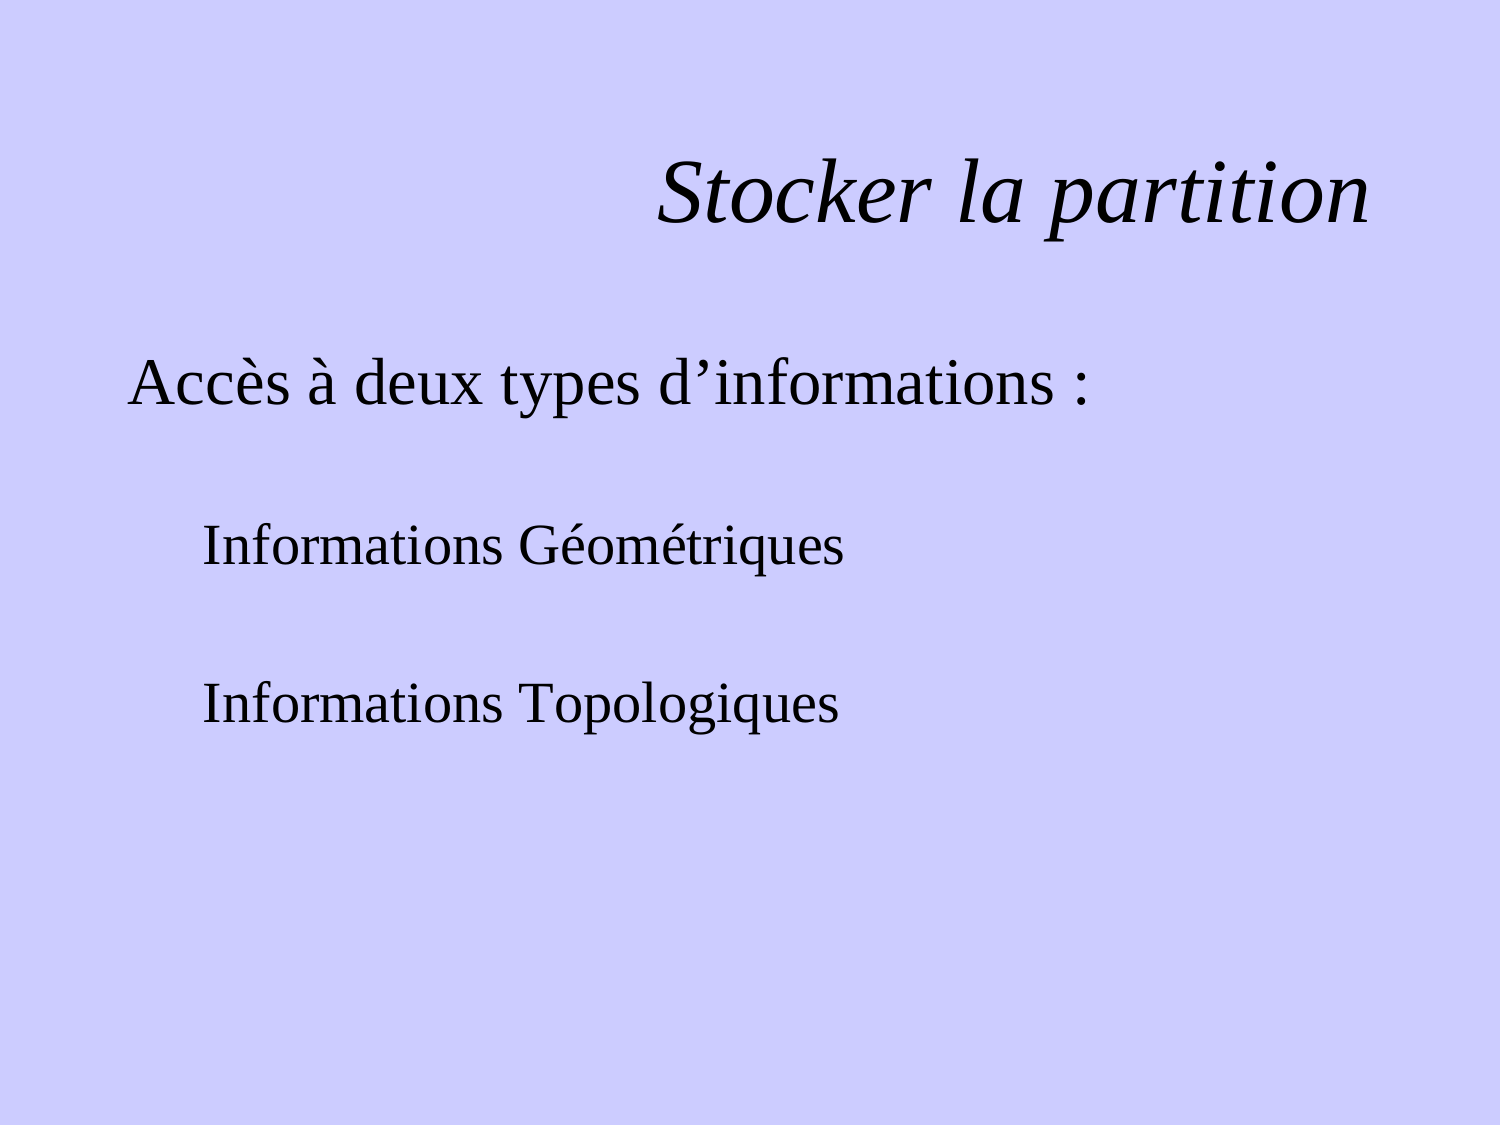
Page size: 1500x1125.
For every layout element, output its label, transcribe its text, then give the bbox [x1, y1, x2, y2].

list Accès à deux types d’informations : Informations Géométriques Informations Topologiques [112, 337, 1388, 1013]
title Stocker la partition [112, 62, 1388, 250]
